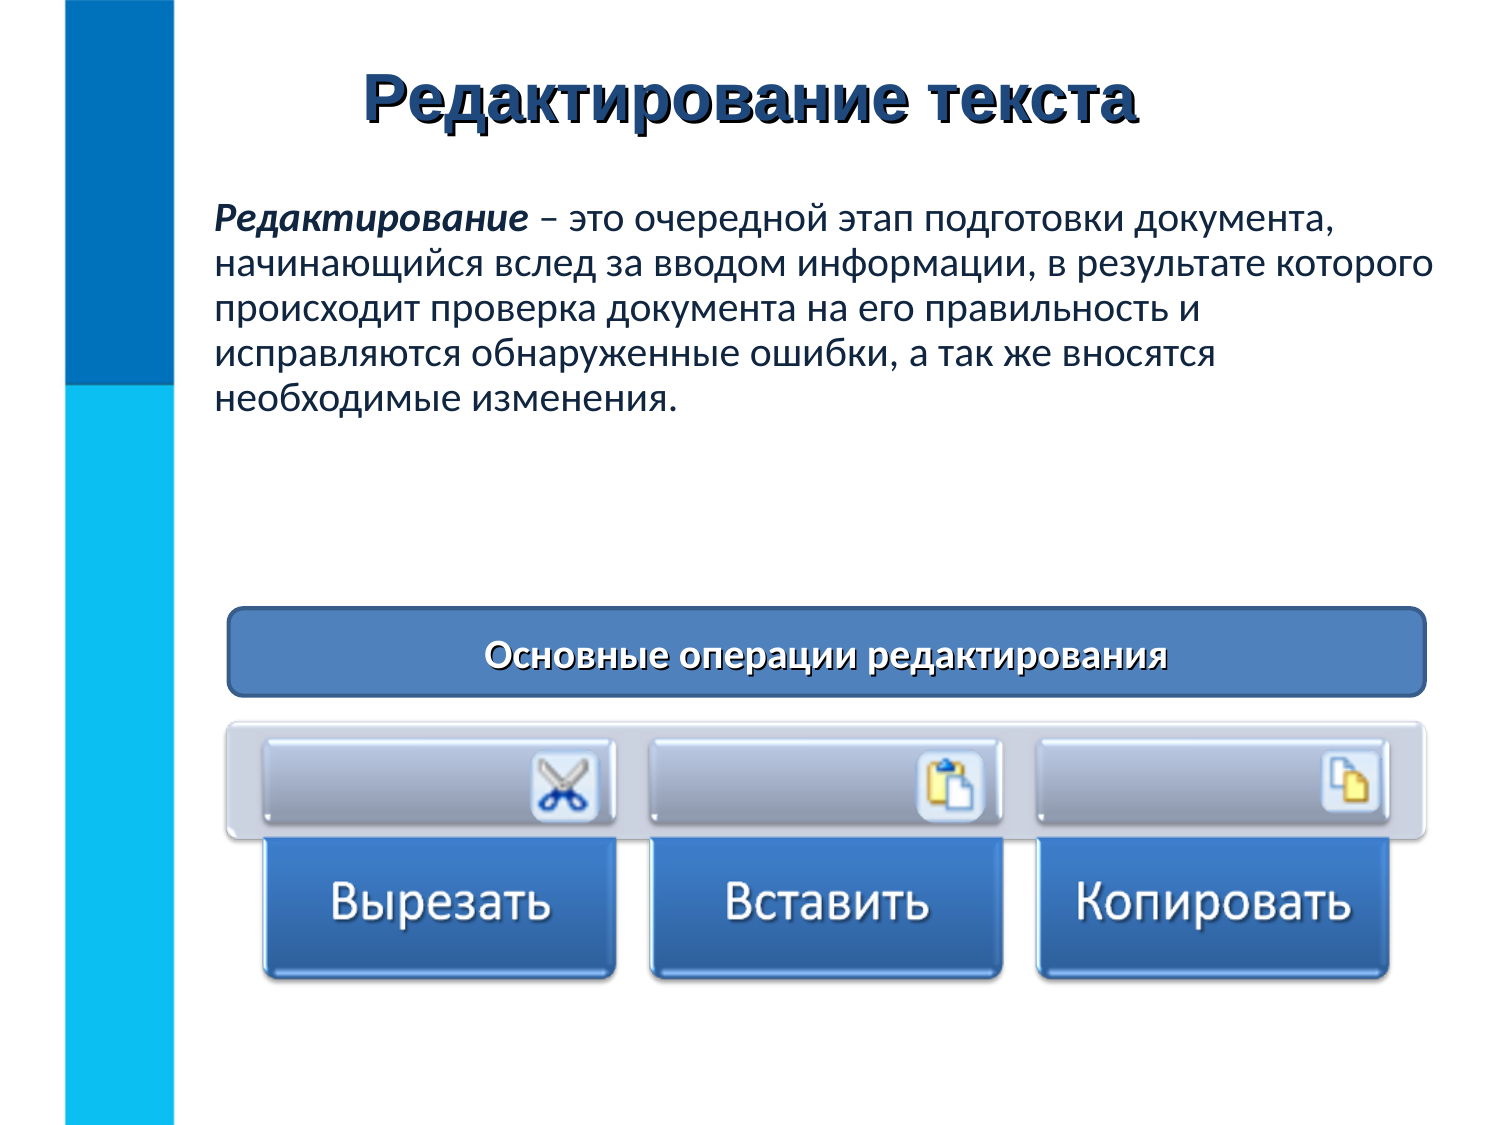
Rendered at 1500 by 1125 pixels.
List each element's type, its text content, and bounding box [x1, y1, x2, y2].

picture [0, 0, 1500, 1125]
text_box Основные операции редактирования [228, 608, 1425, 696]
text_box Редактирование текста [75, 0, 1426, 188]
list Редактирование – это очередной этап подготовки документа, начинающийся вслед за вводом информации, в результате которого происходит проверка документа на его правильность и исправляются обнаруженные ошибки, а так же вносятся необходимые изменения. [199, 187, 1454, 586]
